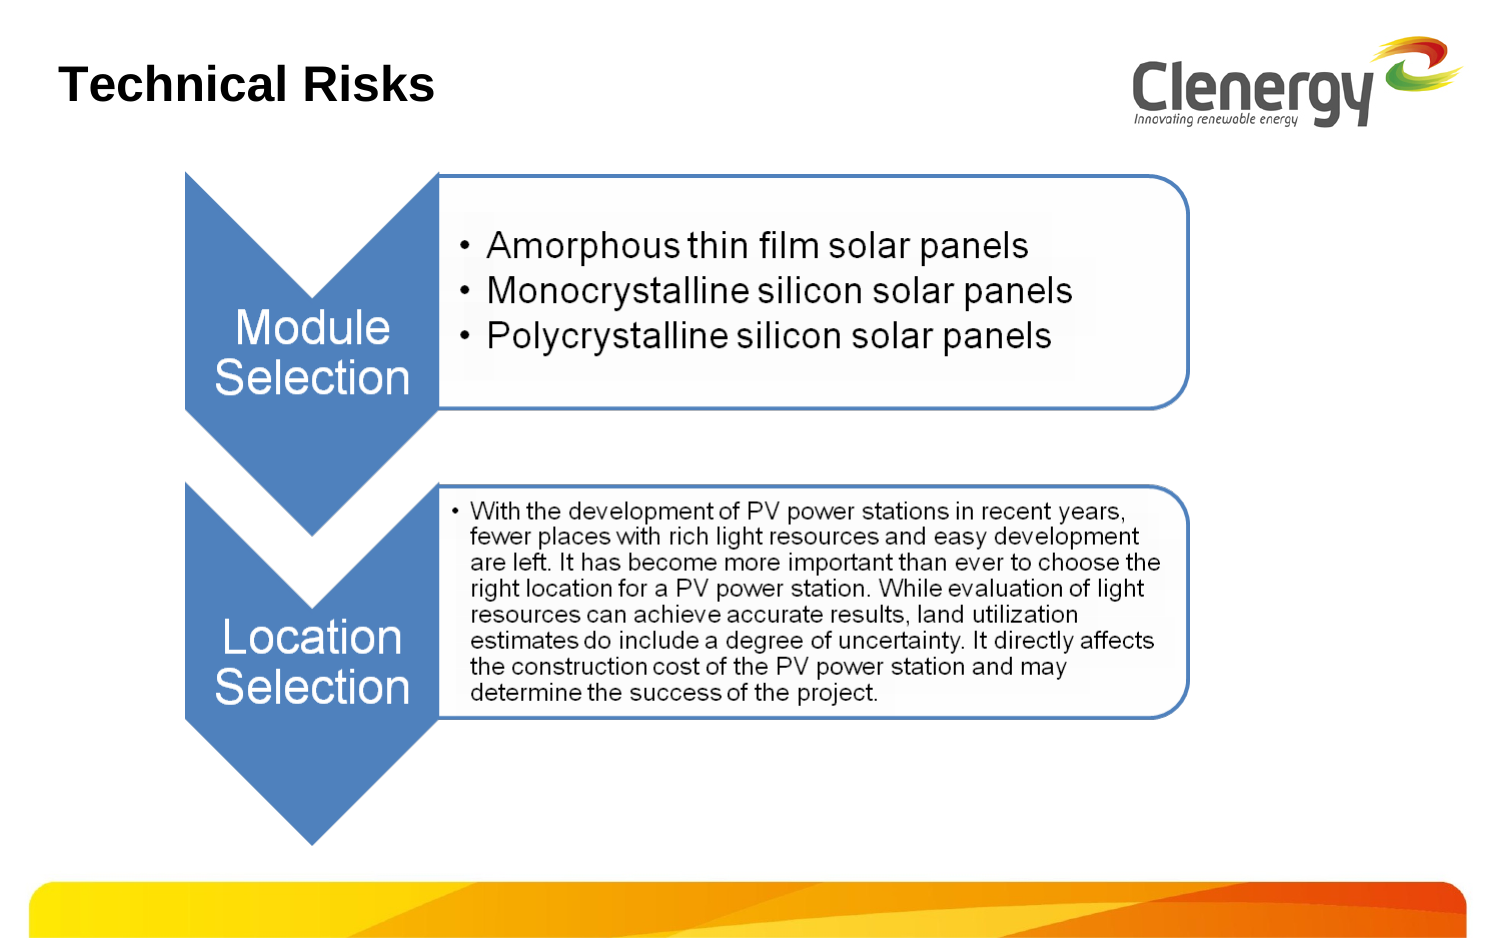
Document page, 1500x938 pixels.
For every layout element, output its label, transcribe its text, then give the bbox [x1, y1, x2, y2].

text_box Technical Risks [29, 43, 1176, 119]
picture [0, 0, 1500, 938]
